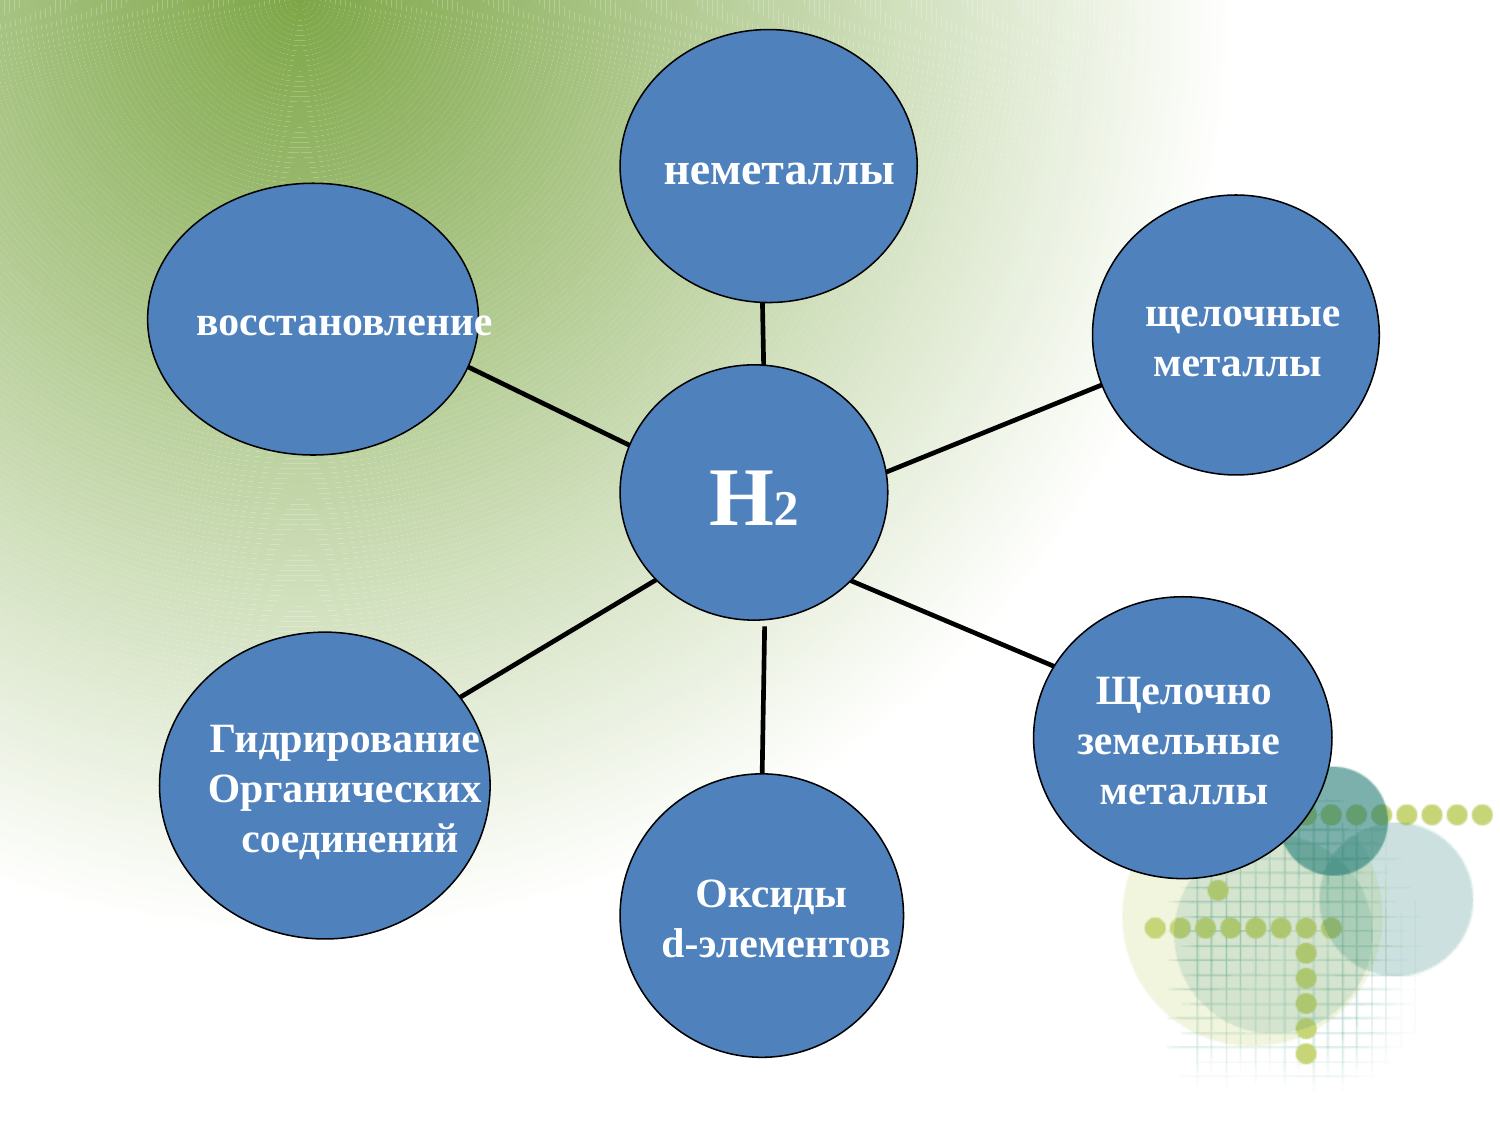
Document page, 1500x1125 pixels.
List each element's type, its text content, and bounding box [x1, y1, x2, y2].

picture [1110, 718, 1500, 1098]
text_box Щелочно земельные металлы [1033, 596, 1332, 879]
text_box неметаллы [620, 29, 918, 303]
text_box восстановление [147, 183, 479, 456]
text_box Гидрирование Органических соединений [159, 632, 491, 939]
text_box Н2 [620, 364, 888, 621]
text_box щелочные металлы [1092, 195, 1380, 475]
text_box Оксиды d-элементов [620, 773, 904, 1058]
